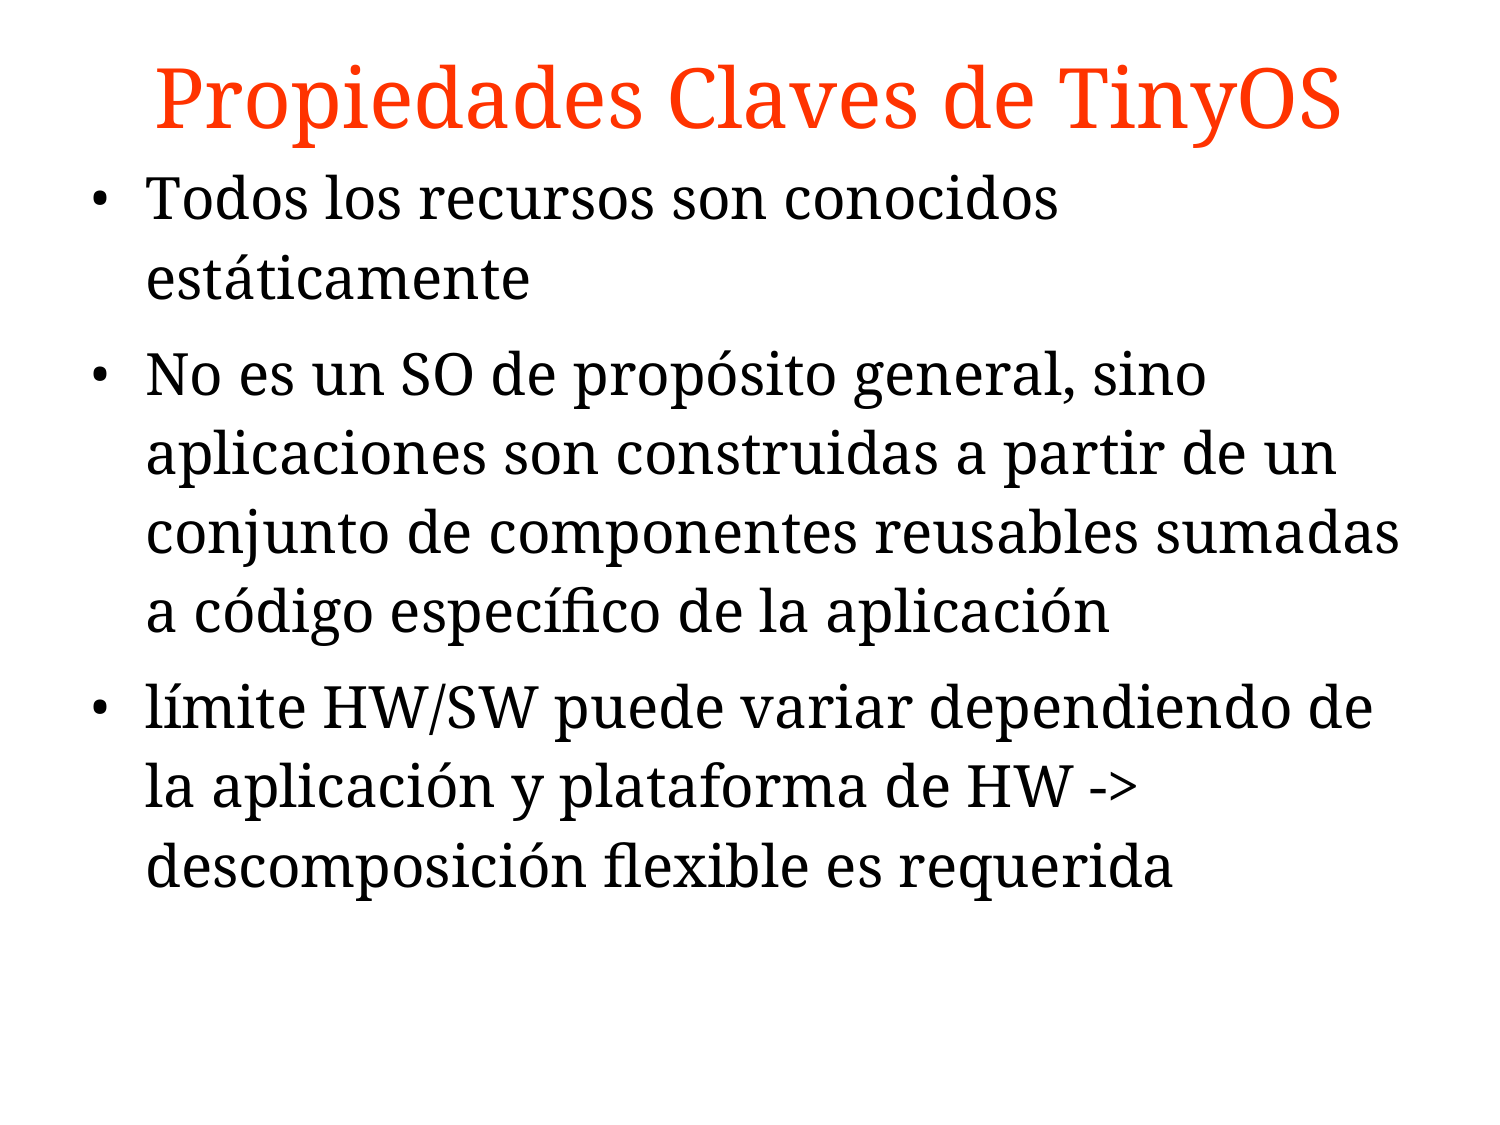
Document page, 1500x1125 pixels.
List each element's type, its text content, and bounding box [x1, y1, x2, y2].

title Propiedades Claves de TinyOS [74, 34, 1425, 149]
list Todos los recursos son conocidos estáticamente No es un SO de propósito general, sino aplicaciones son construidas a partir de un conjunto de componentes reusables sumadas a código específico de la aplicación límite HW/SW puede variar dependiendo de la aplicación y plataforma de HW -> descomposición flexible es requerida [74, 149, 1425, 1021]
